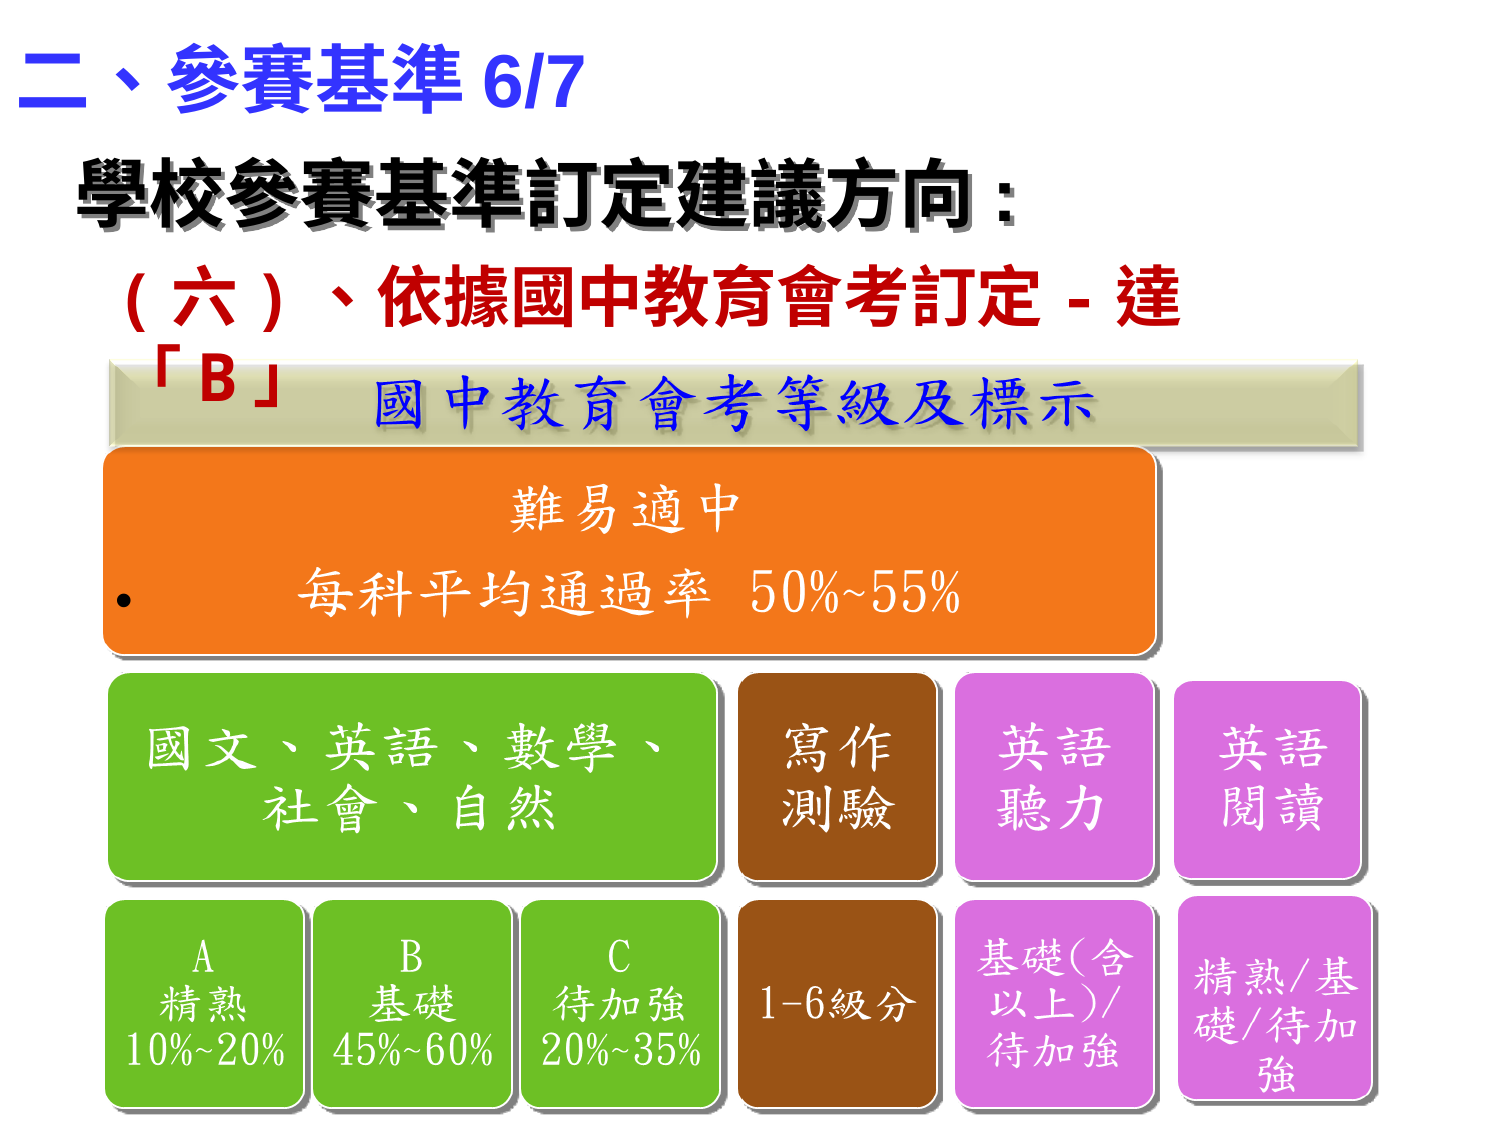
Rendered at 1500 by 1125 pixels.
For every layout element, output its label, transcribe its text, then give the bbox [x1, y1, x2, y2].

title 學校參賽基準訂定建議方向: [59, 126, 1410, 256]
text_box 二、參賽基準6/7 [0, 1, 1276, 155]
picture [96, 338, 1390, 1125]
text_box (六)、依據國中教育會考訂定-達「B」 [100, 247, 1369, 339]
